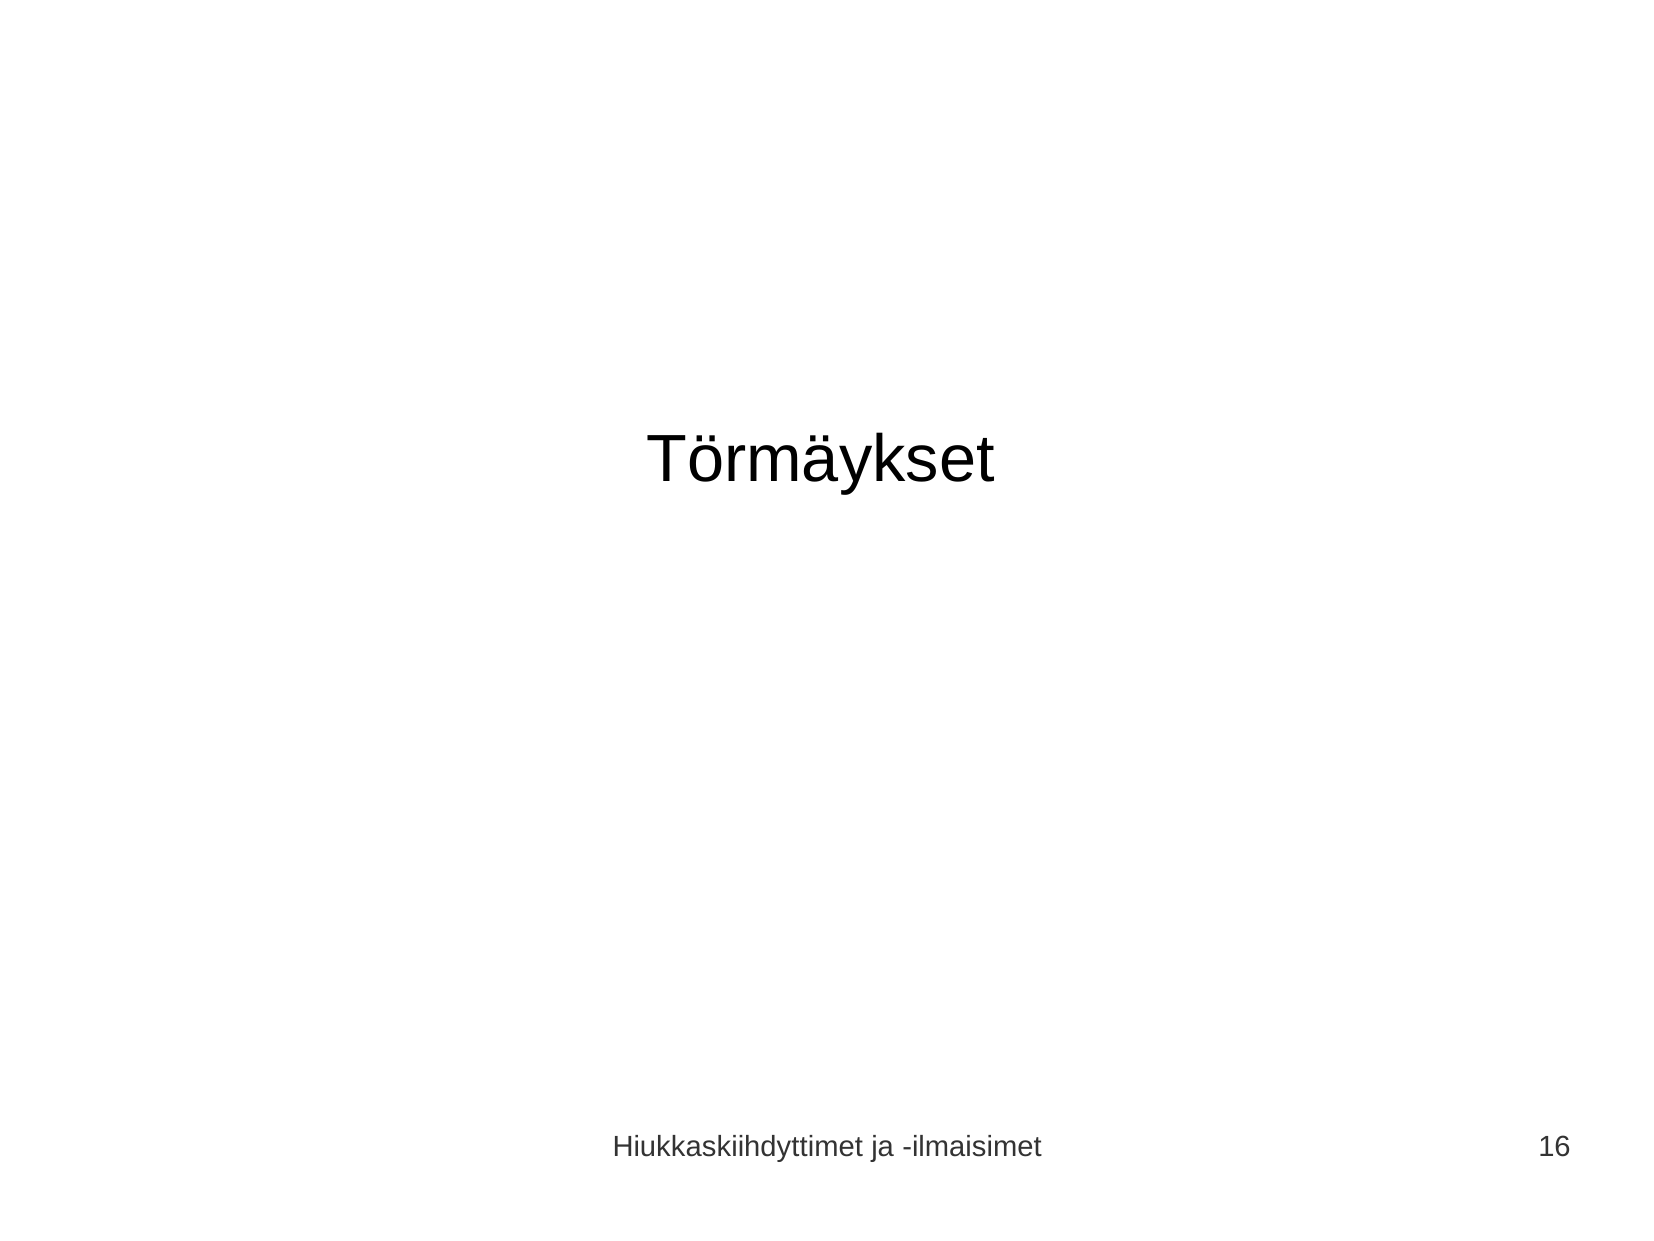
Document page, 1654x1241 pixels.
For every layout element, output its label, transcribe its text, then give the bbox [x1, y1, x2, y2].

title Törmäykset [76, 354, 1565, 562]
